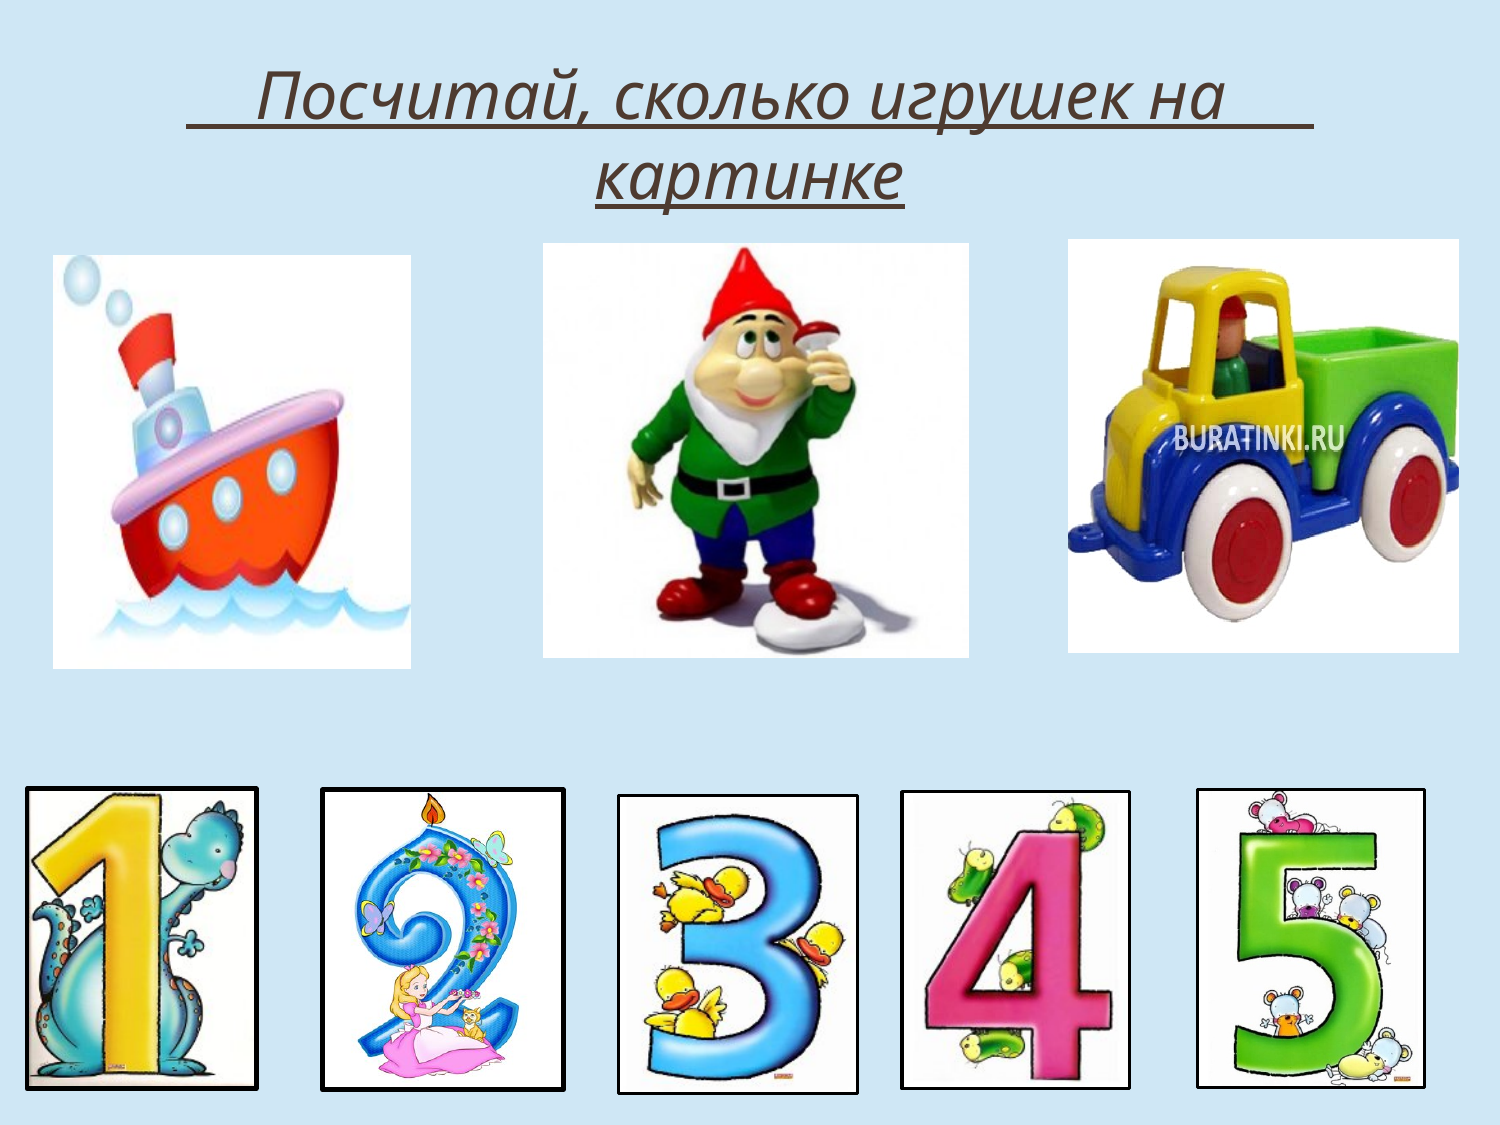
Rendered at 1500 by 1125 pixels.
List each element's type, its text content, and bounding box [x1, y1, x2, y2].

picture [53, 255, 411, 669]
title Посчитай, сколько игрушек на картинке [75, 45, 1425, 209]
picture [620, 797, 857, 1092]
picture [324, 792, 561, 1088]
picture [543, 243, 969, 658]
picture [1198, 791, 1424, 1087]
picture [903, 793, 1128, 1088]
picture [29, 791, 254, 1087]
picture [1068, 239, 1459, 653]
